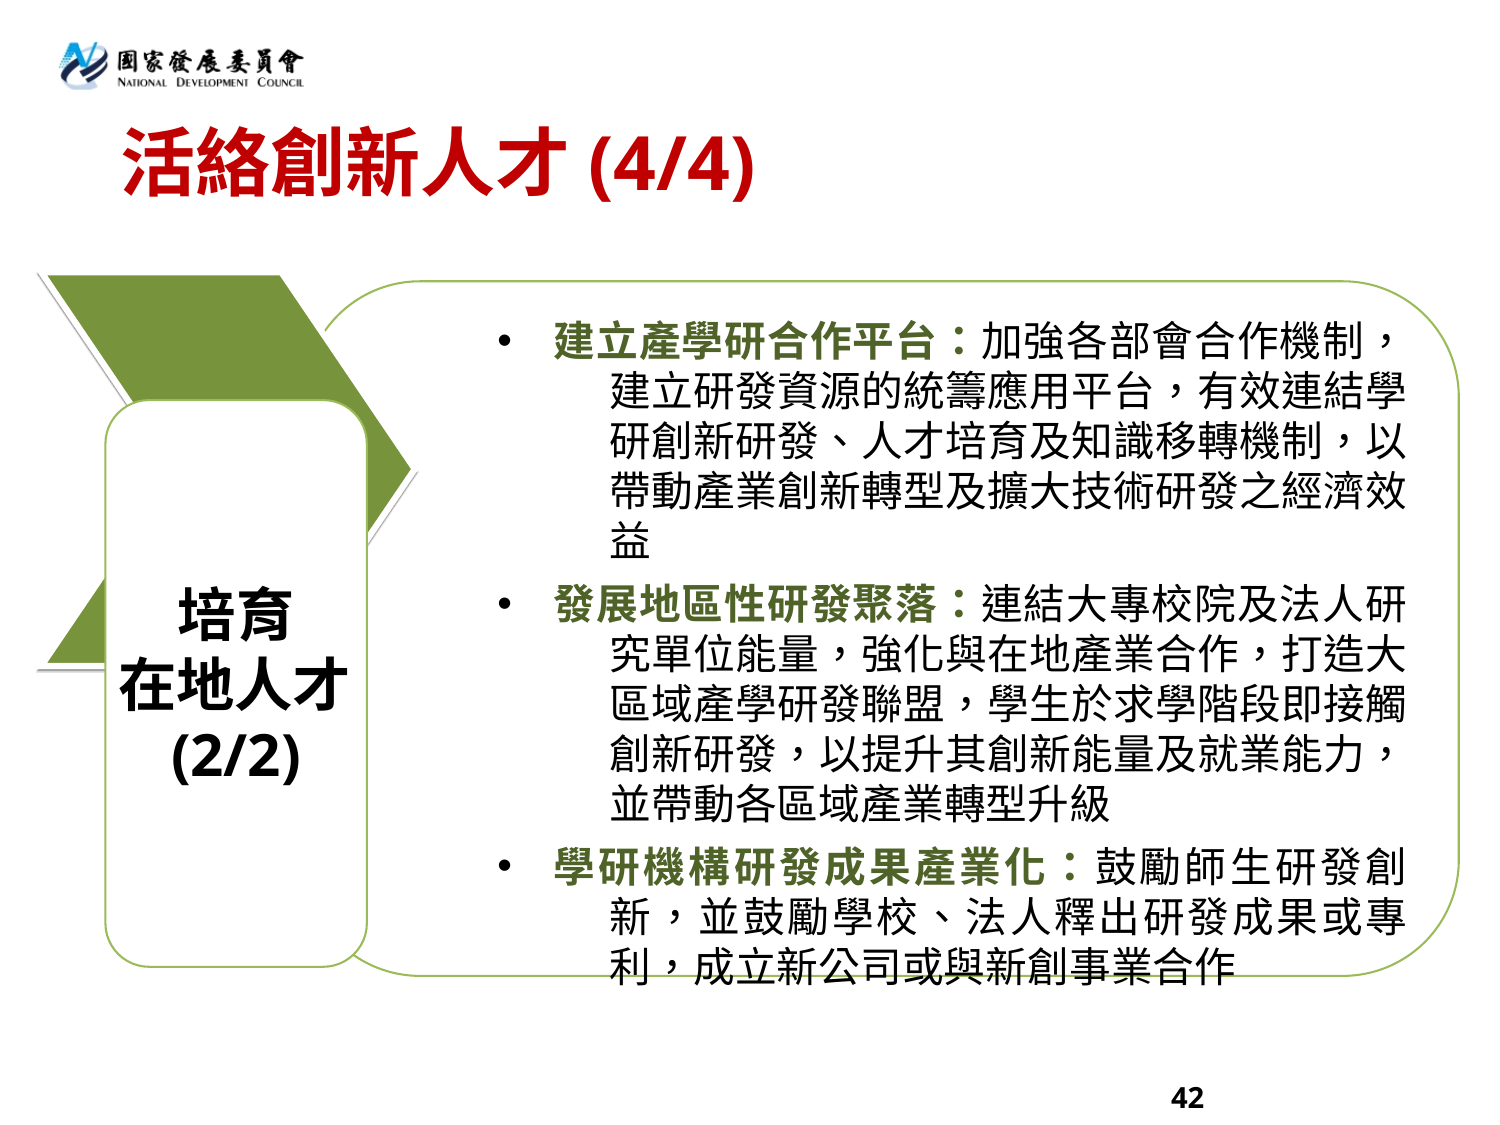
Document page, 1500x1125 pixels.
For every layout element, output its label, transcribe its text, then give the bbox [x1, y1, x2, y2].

title 活絡創新人才(4/4) [105, 87, 1500, 245]
text_box [41, 272, 415, 540]
text_box 培育 在地人才(2/2) [105, 400, 367, 967]
text_box [41, 571, 105, 666]
text_box 42 [1156, 1069, 1500, 1125]
text_box 建立產學研合作平台：加強各部會合作機制，建立研發資源的統籌應用平台，有效連結學研創新研發、人才培育及知識移轉機制，以帶動產業創新轉型及擴大技術研發之經濟效益 發展地區性研發聚落：連結大專校院及法人研究單位能量，強化與在地產業合作，打造大區域產學研發聯盟，學生於求學階段即接觸創新研發，以提升其創新能量及就業能力，並帶動各區域產業轉型升級 學研機構研發成果產業化：鼓勵師生研發創新，並鼓勵學校、法人釋出研發成果或專利，成立新公司或與新創事業合作 [323, 281, 1459, 976]
